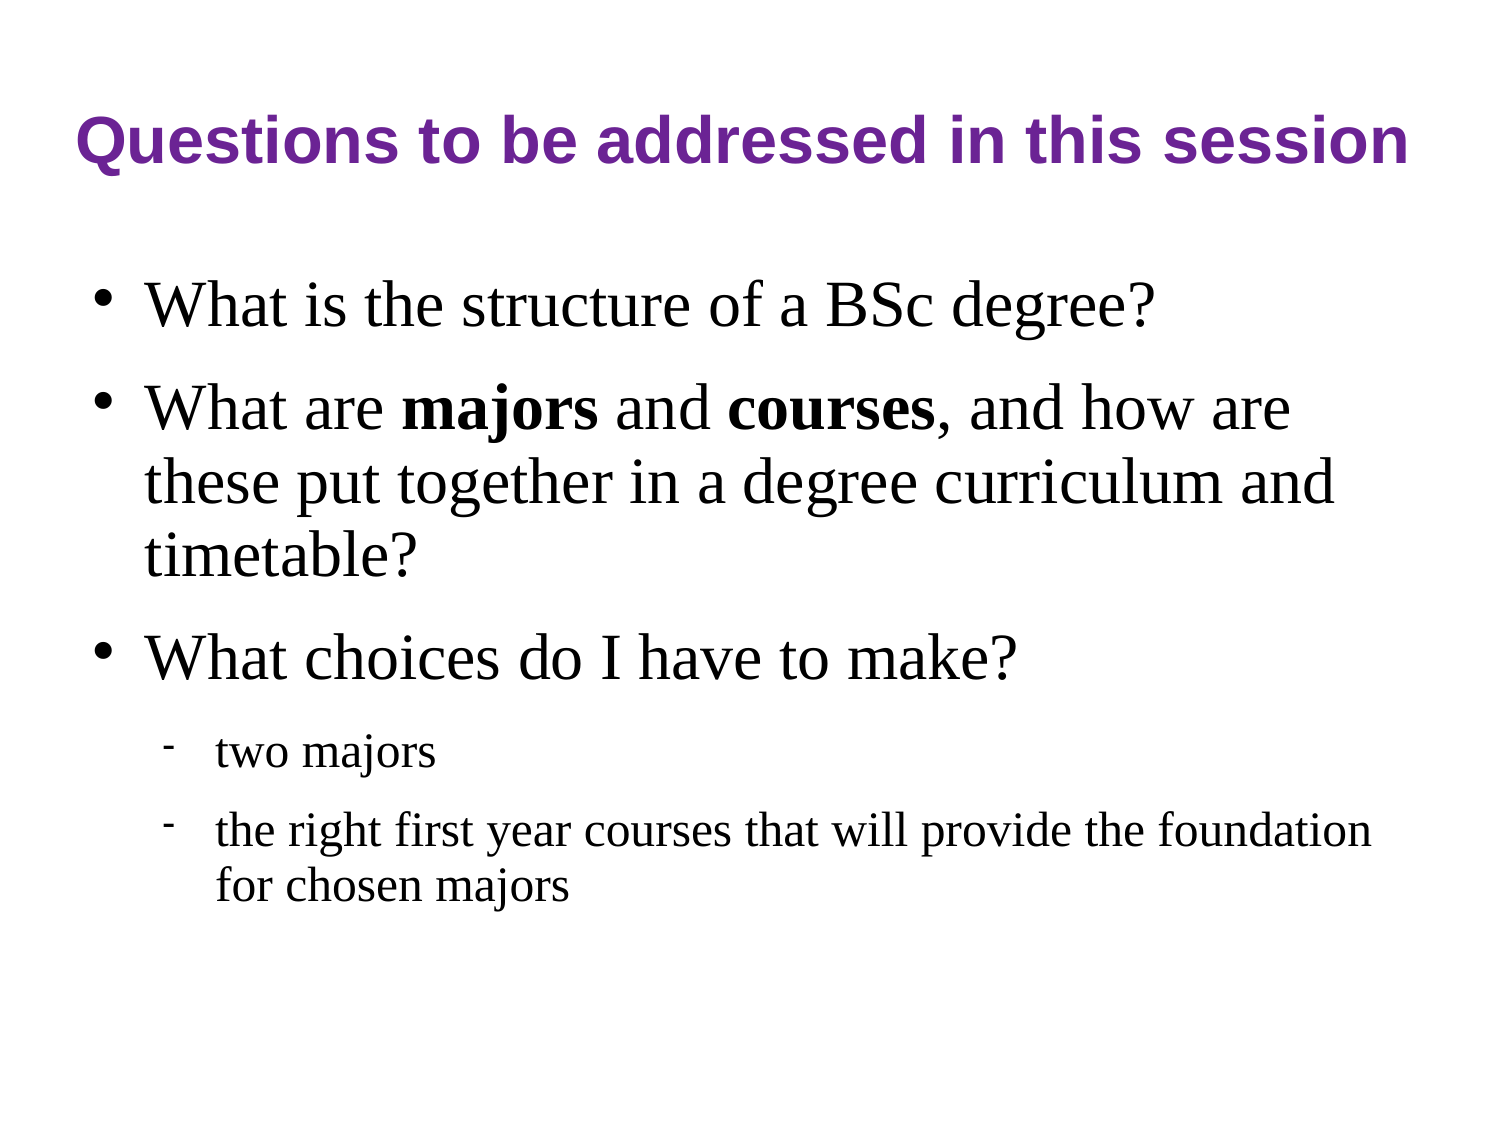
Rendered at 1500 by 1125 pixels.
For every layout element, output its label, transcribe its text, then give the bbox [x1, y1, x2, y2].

list What is the structure of a BSc degree? What are majors and courses, and how are these put together in a degree curriculum and timetable? What choices do I have to make? two majors the right first year courses that will provide the foundation for chosen majors [75, 263, 1426, 916]
title Questions to be addressed in this session [75, 44, 1426, 233]
